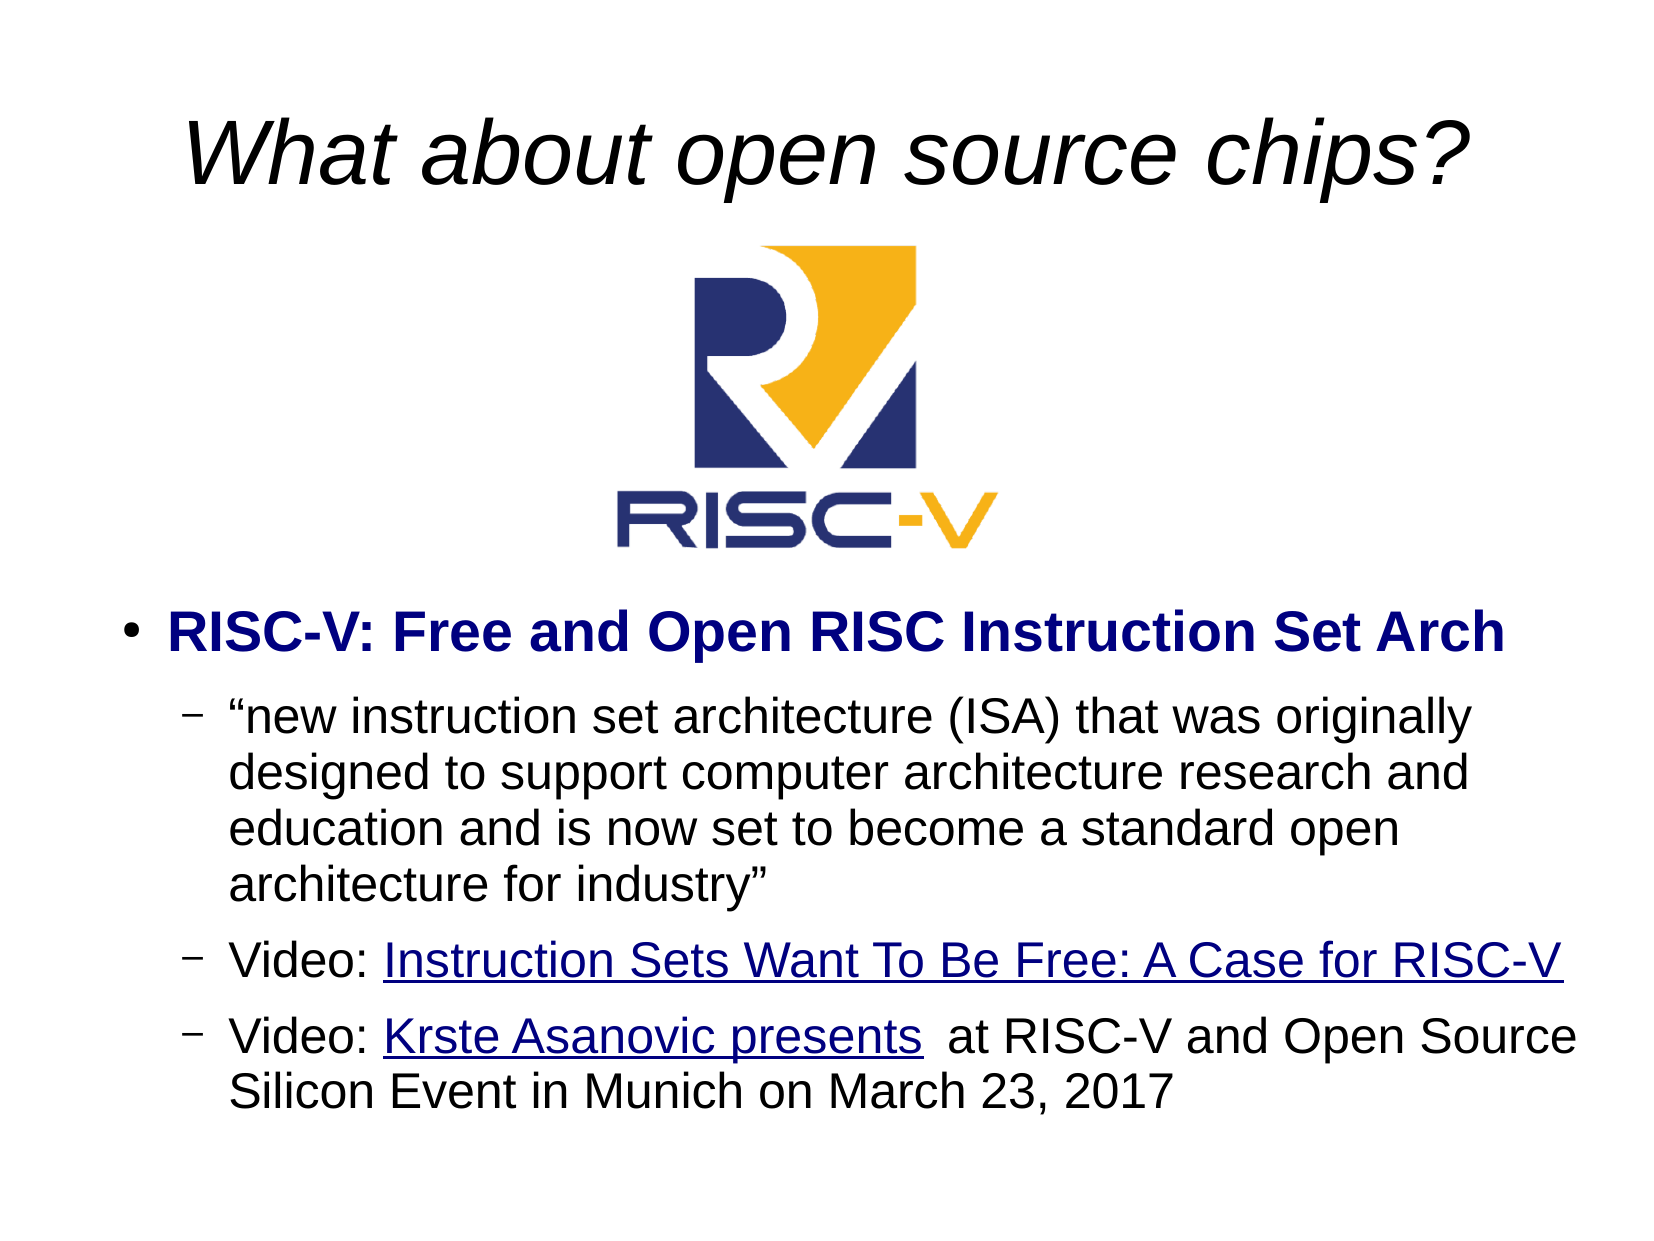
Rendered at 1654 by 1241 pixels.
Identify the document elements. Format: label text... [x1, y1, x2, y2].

list RISC-V: Free and Open RISC Instruction Set Arch “new instruction set architecture (ISA) that was originally designed to support computer architecture research and education and is now set to become a standard open architecture for industry” Video: Instruction Sets Want To Be Free: A Case for RISC-V Video: Krste Asanovic presents at RISC-V and Open Source Silicon Event in Munich on March 23, 2017 [92, 420, 1593, 1126]
picture [600, 194, 1008, 603]
title What about open source chips? [82, 49, 1571, 257]
